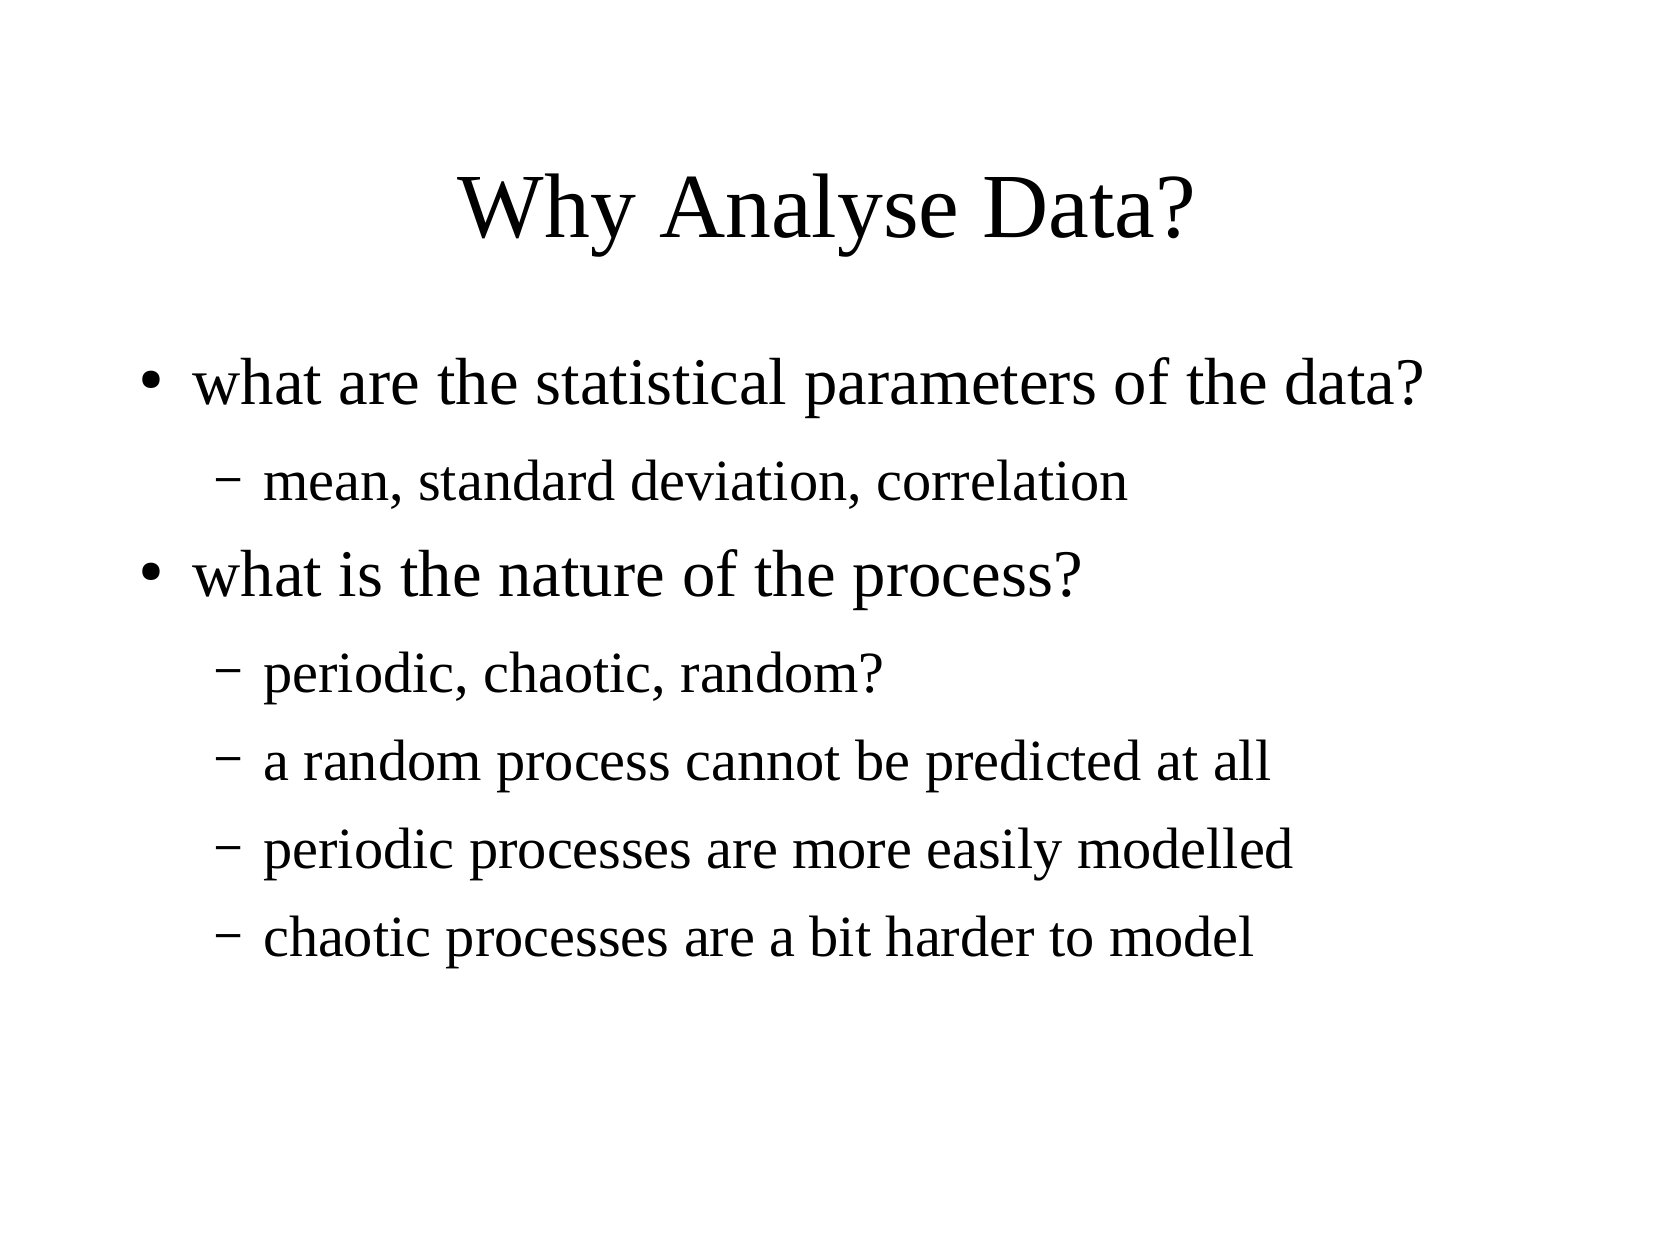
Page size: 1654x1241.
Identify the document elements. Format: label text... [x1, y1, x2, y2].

list what are the statistical parameters of the data? mean, standard deviation, correlation what is the nature of the process? periodic, chaotic, random? a random process cannot be predicted at all periodic processes are more easily modelled chaotic processes are a bit harder to model [121, 344, 1534, 1127]
title Why Analyse Data? [121, 102, 1534, 311]
